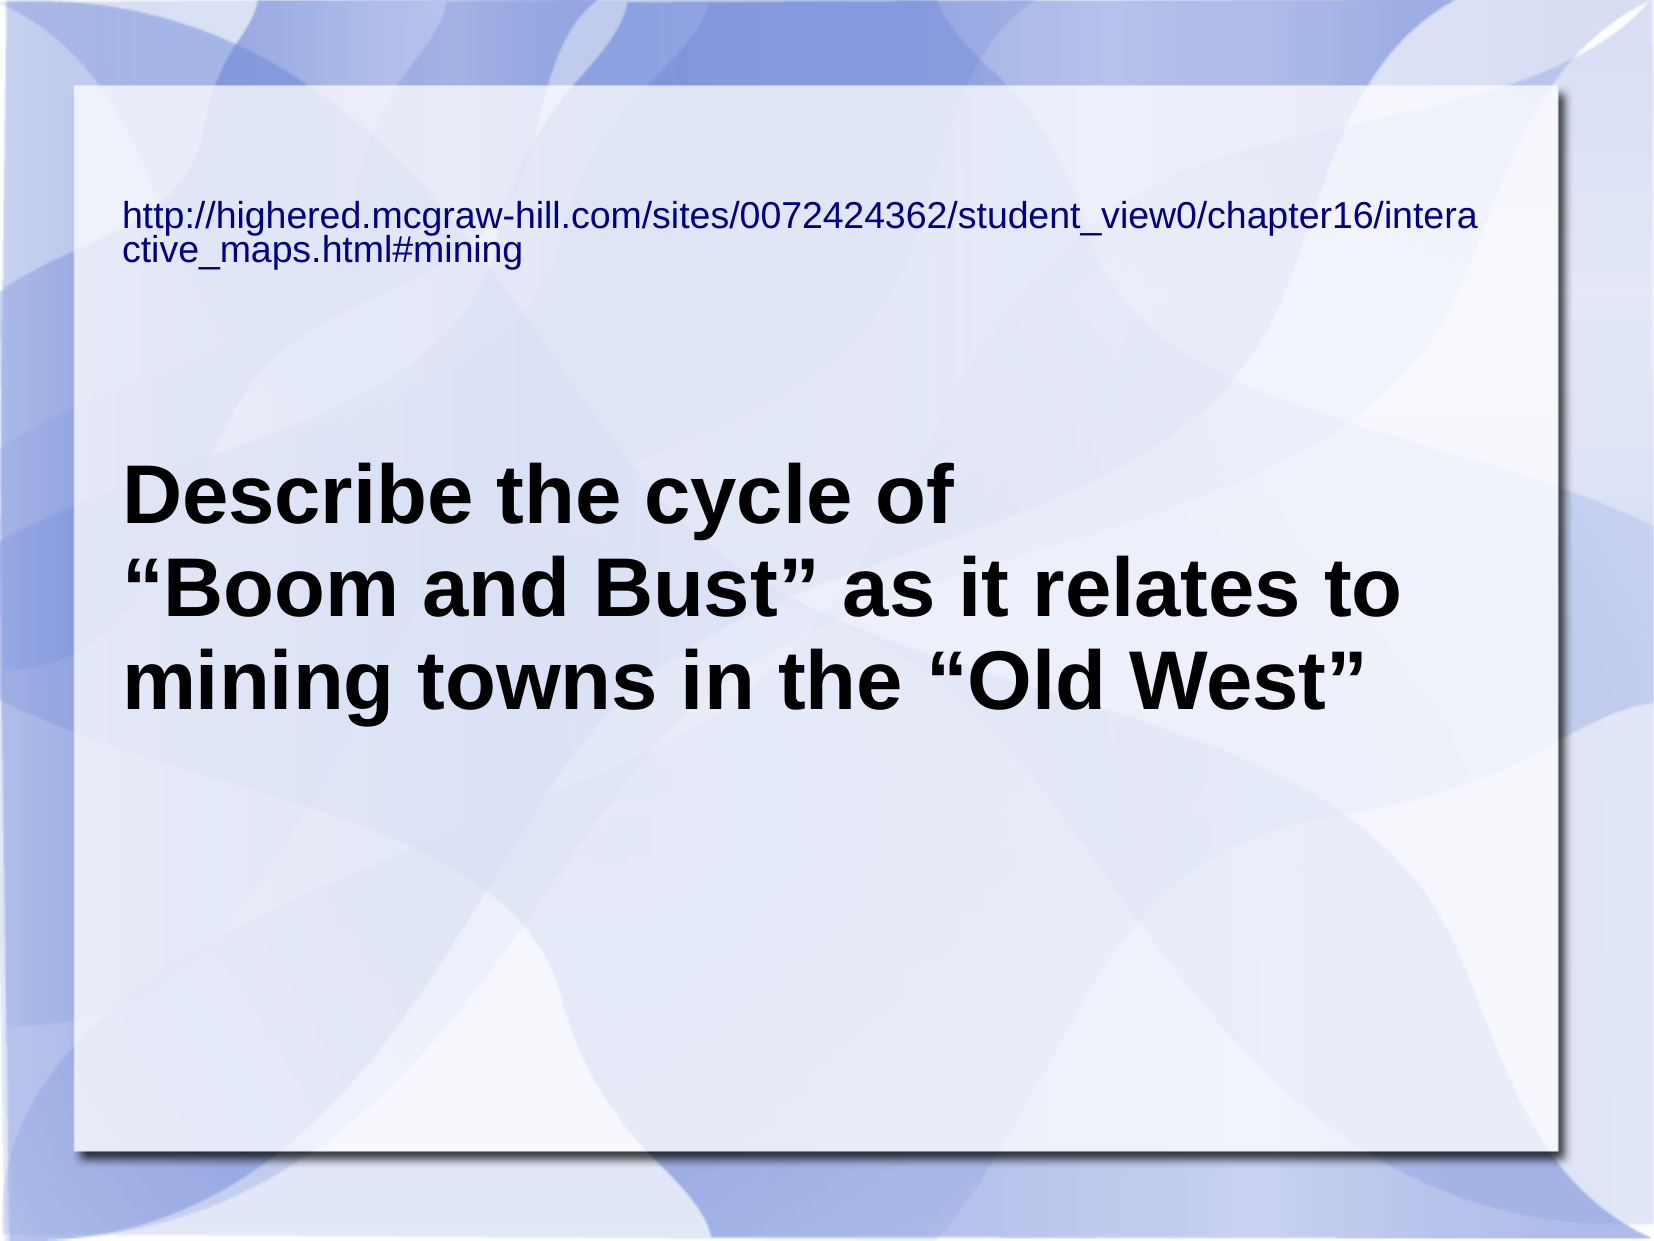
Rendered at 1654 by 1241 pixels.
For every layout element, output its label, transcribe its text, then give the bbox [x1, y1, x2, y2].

text_box http://highered.mcgraw-hill.com/sites/0072424362/student_view0/chapter16/interactive_maps.html#mining Describe the cycle of “Boom and Bust” as it relates to mining towns in the “Old West” [107, 187, 1501, 701]
picture [0, 0, 1654, 1241]
